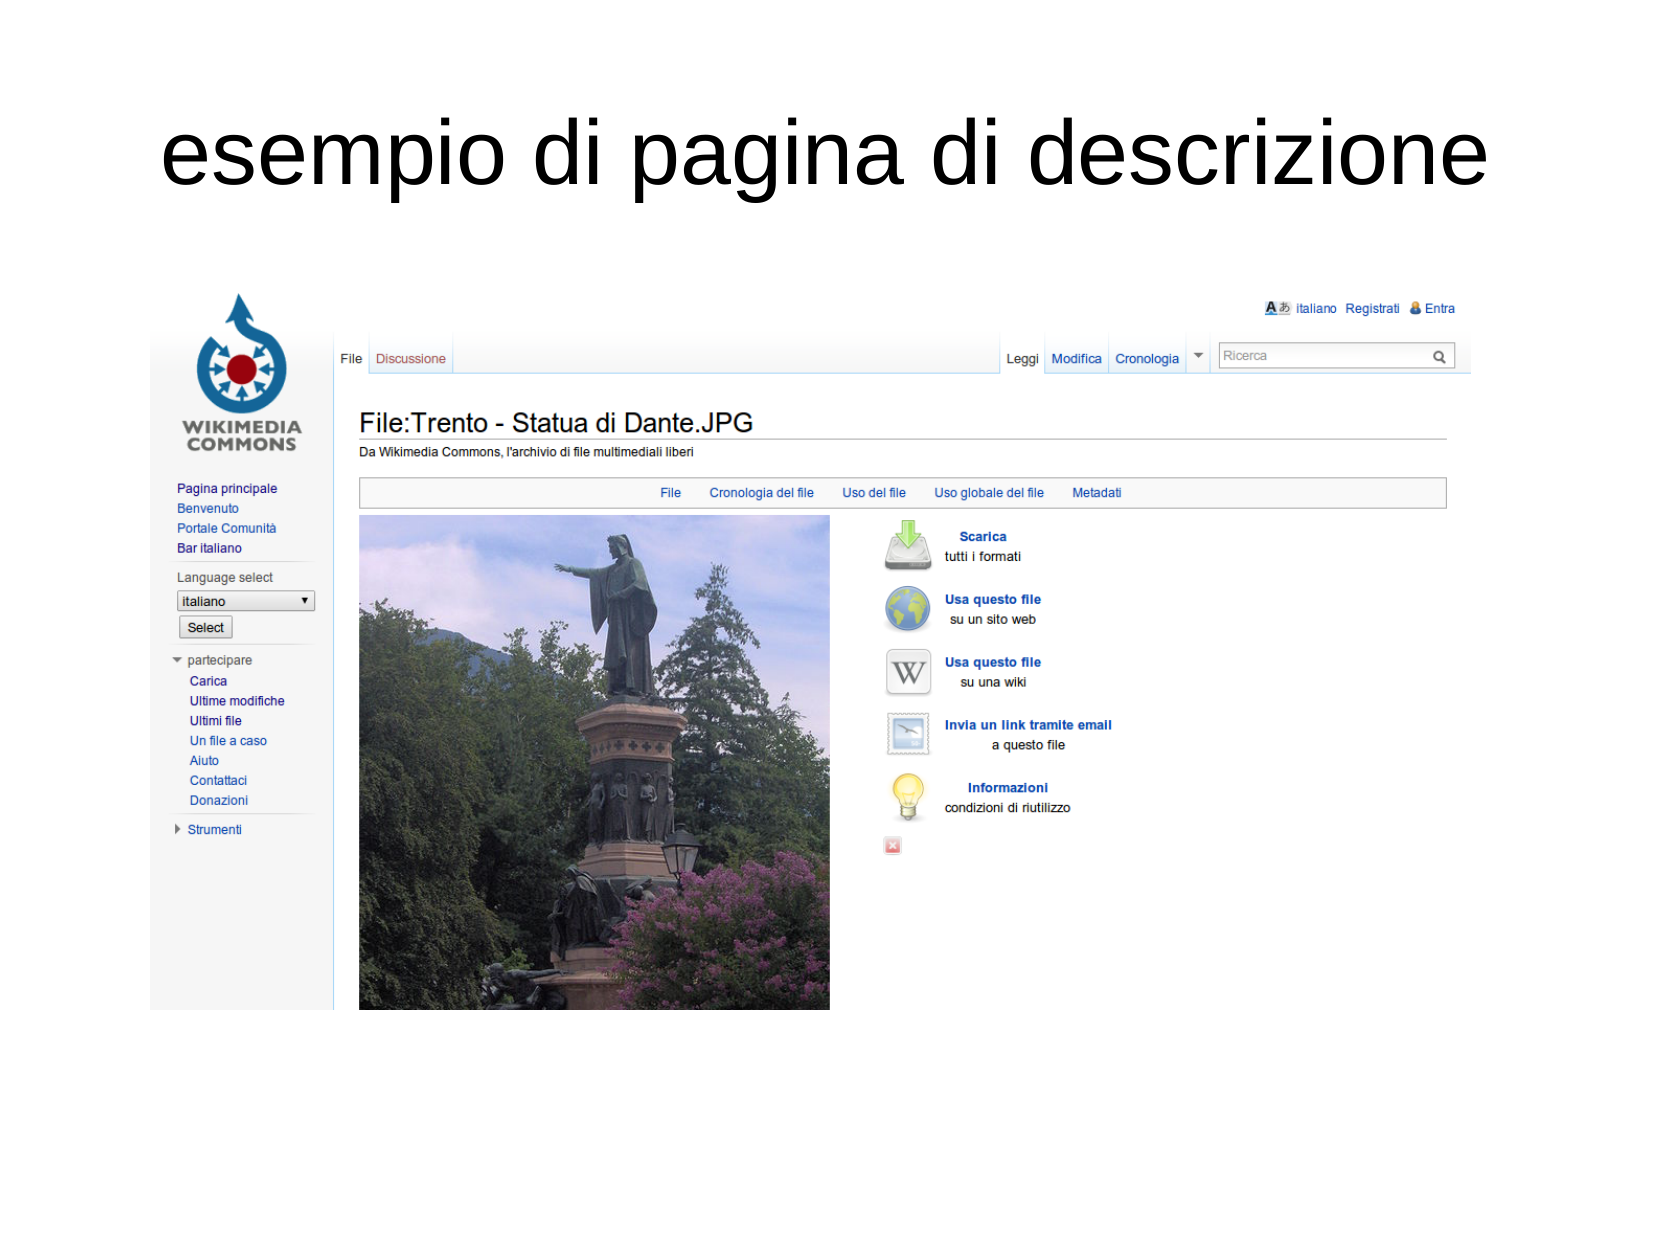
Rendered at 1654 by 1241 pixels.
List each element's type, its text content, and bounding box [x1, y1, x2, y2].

title esempio di pagina di descrizione [82, 49, 1571, 257]
picture [150, 290, 1471, 1010]
